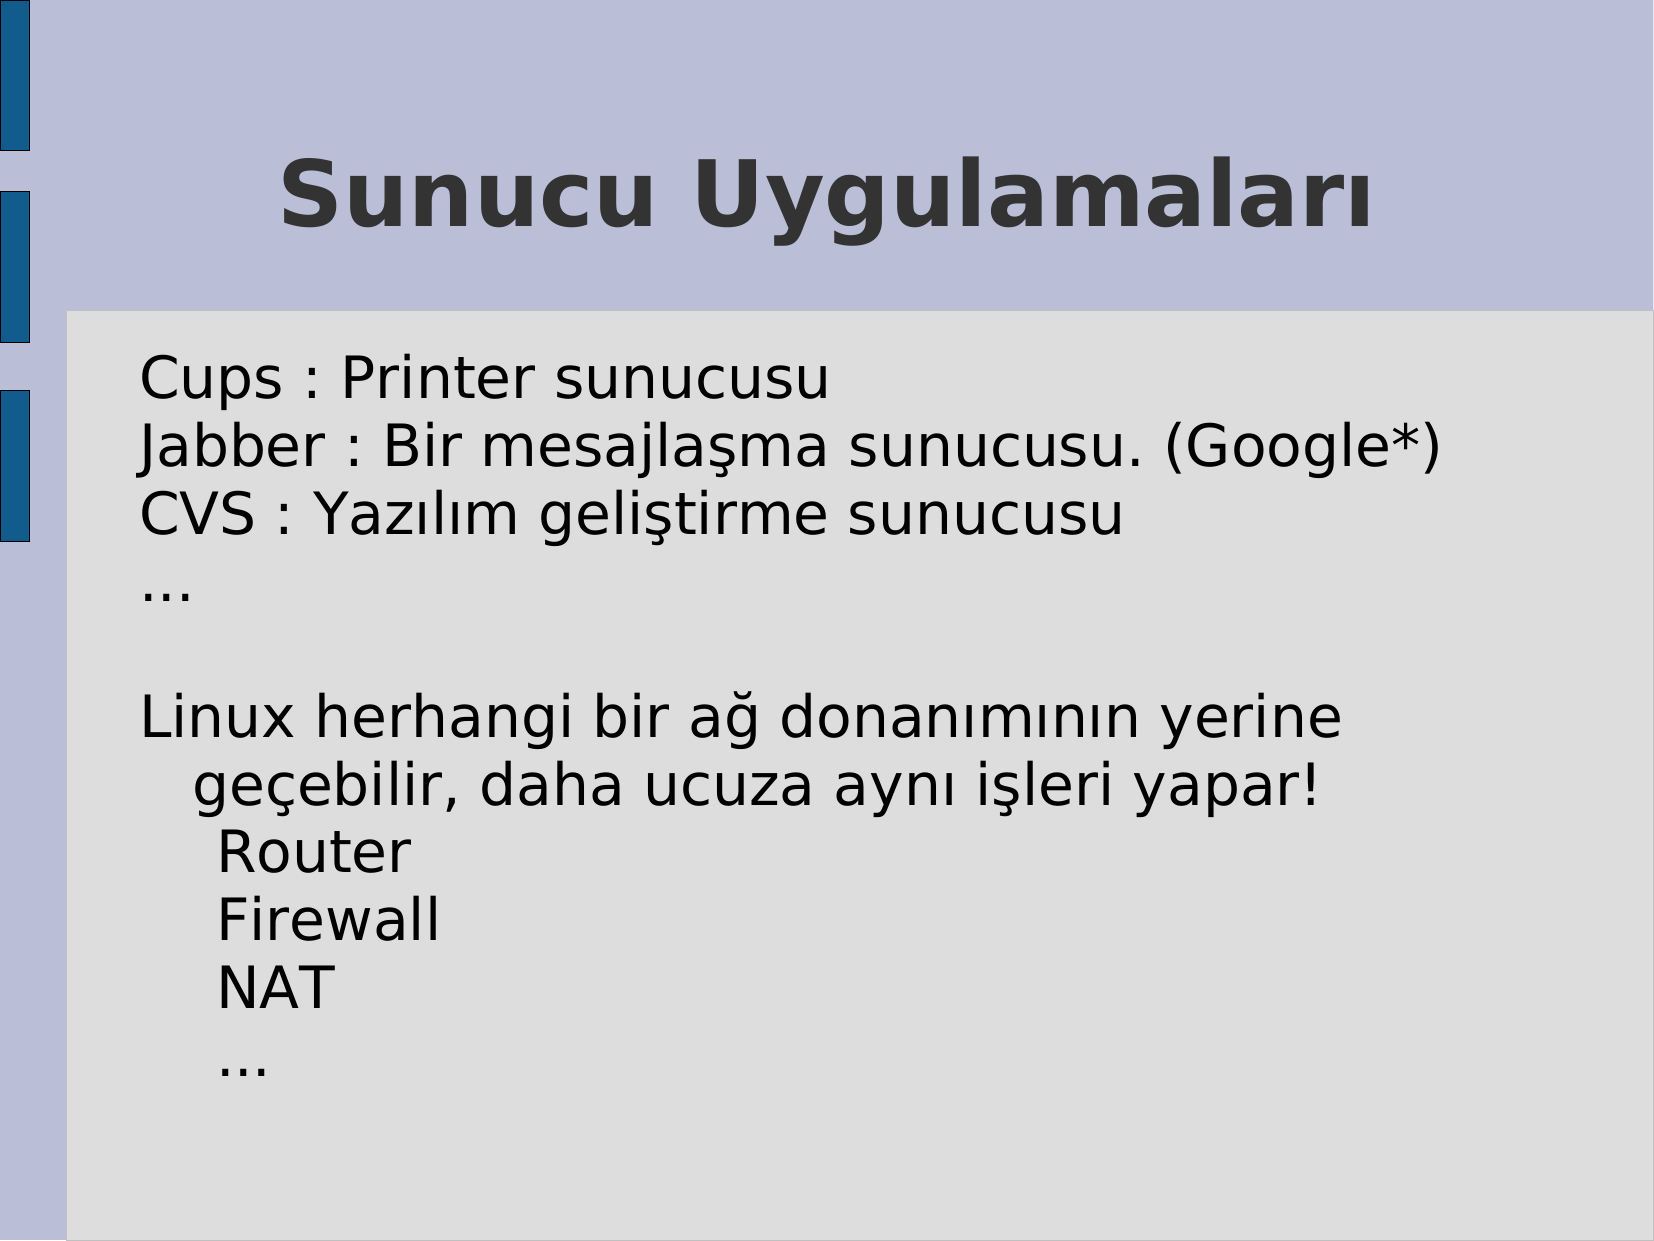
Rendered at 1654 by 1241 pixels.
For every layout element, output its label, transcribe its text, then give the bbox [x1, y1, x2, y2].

list Cups : Printer sunucusu Jabber : Bir mesajlaşma sunucusu. (Google*) CVS : Yazılım geliştirme sunucusu ... Linux herhangi bir ağ donanımının yerine geçebilir, daha ucuza aynı işleri yapar! Router Firewall NAT ... [121, 344, 1534, 1127]
title Sunucu Uygulamaları [121, 91, 1534, 299]
